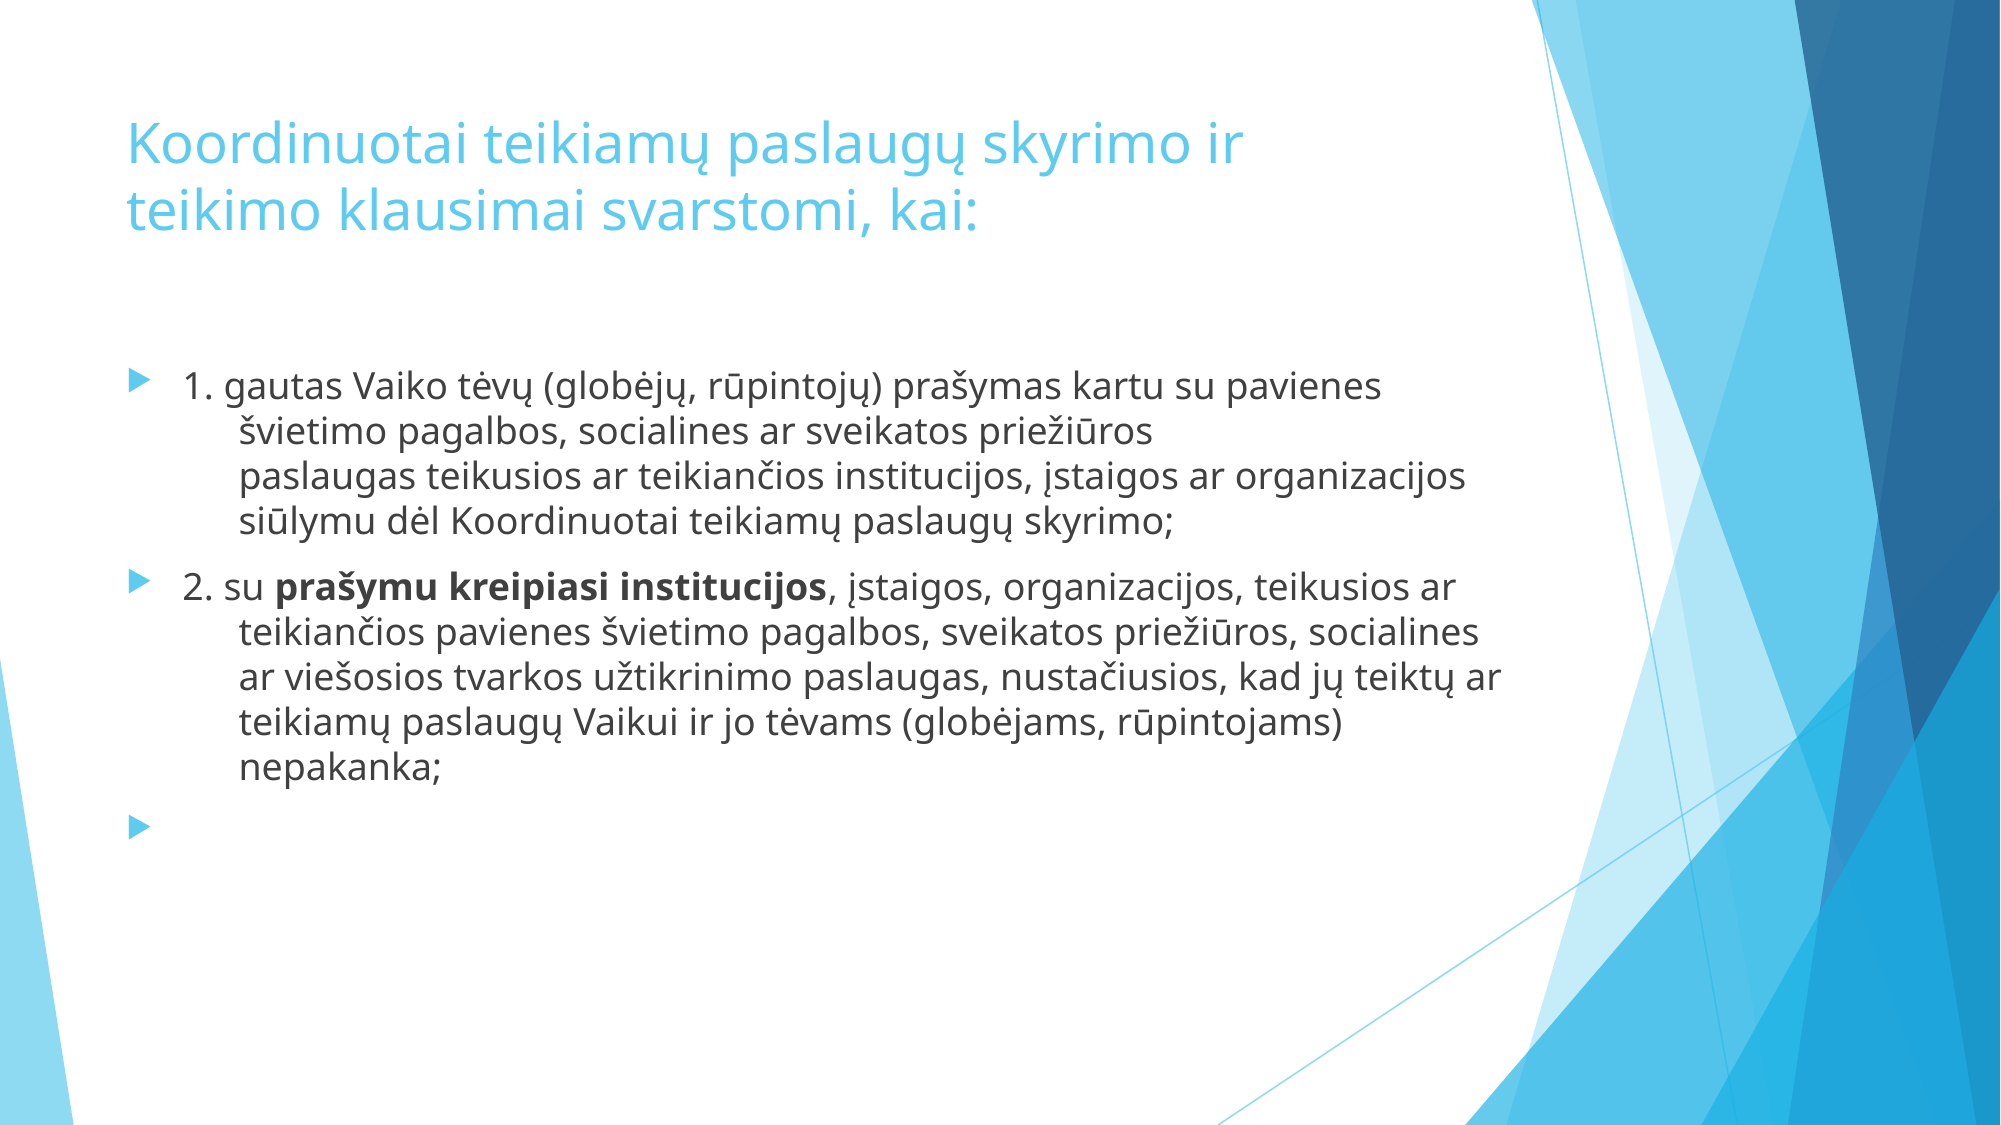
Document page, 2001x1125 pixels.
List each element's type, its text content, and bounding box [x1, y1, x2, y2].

list 1. gautas Vaiko tėvų (globėjų, rūpintojų) prašymas kartu su pavienes švietimo pagalbos, socialines ar sveikatos priežiūros paslaugas teikusios ar teikiančios institucijos, įstaigos ar organizacijos siūlymu dėl Koordinuotai teikiamų paslaugų skyrimo; 2. su prašymu kreipiasi institucijos, įstaigos, organizacijos, teikusios ar teikiančios pavienes švietimo pagalbos, sveikatos priežiūros, socialines ar viešosios tvarkos užtikrinimo paslaugas, nustačiusios, kad jų teiktų ar teikiamų paslaugų Vaikui ir jo tėvams (globėjams, rūpintojams) nepakanka; [111, 354, 1522, 992]
title Koordinuotai teikiamų paslaugų skyrimo ir teikimo klausimai svarstomi, kai: [111, 99, 1522, 317]
